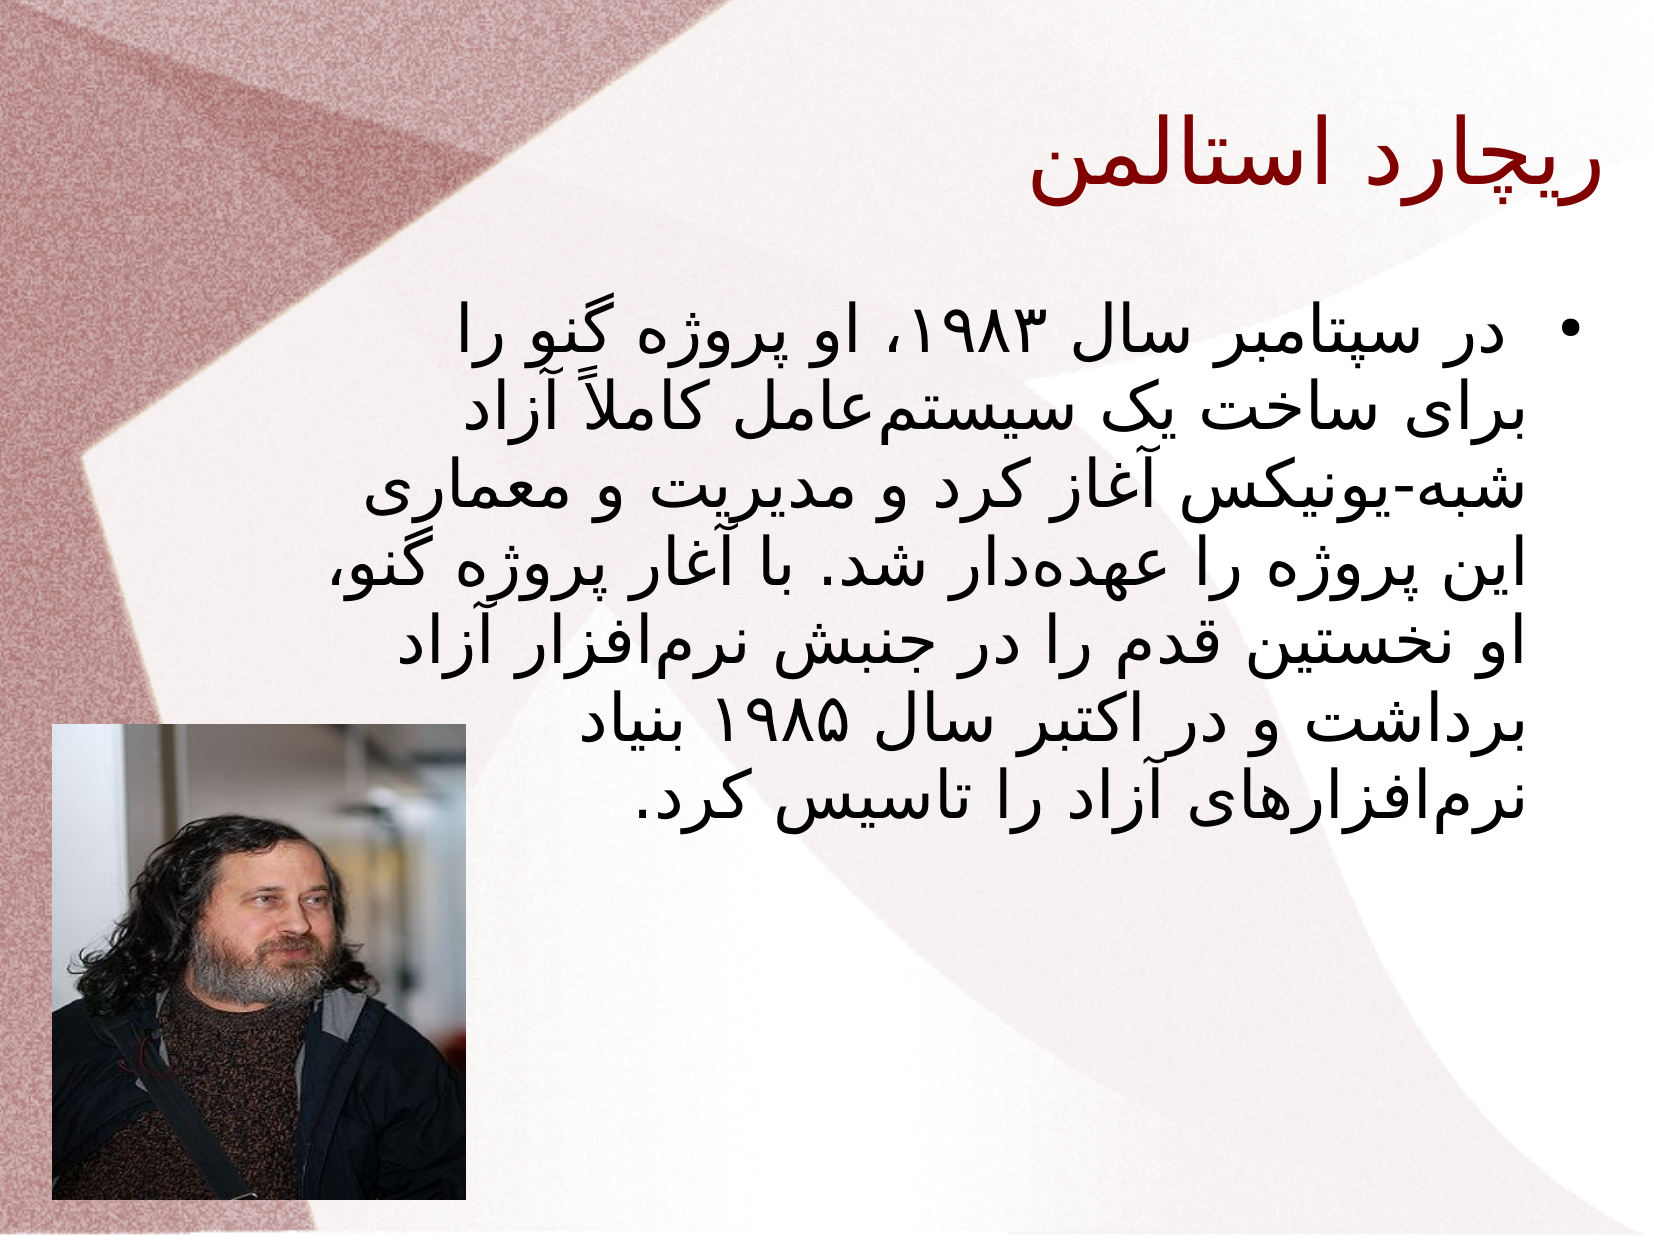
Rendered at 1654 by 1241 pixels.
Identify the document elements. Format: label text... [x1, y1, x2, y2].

picture [0, 0, 1654, 1241]
title ریچارد استالمن [596, 49, 1607, 257]
list در سپتامبر سال ۱۹۸۳، او پروژه گنو را برای ساخت یک سیستم‌عامل کاملاً آزاد شبه-یونیکس آغاز کرد و مدیریت و معماری این پروژه را عهده‌دار شد. با آغار پروژه گنو، او نخستین قدم را در جنبش نرم‌افزار آزاد برداشت و در اکتبر سال ۱۹۸۵ بنیاد نرم‌افزارهای آزاد را تاسیس کرد. [324, 290, 1601, 1010]
